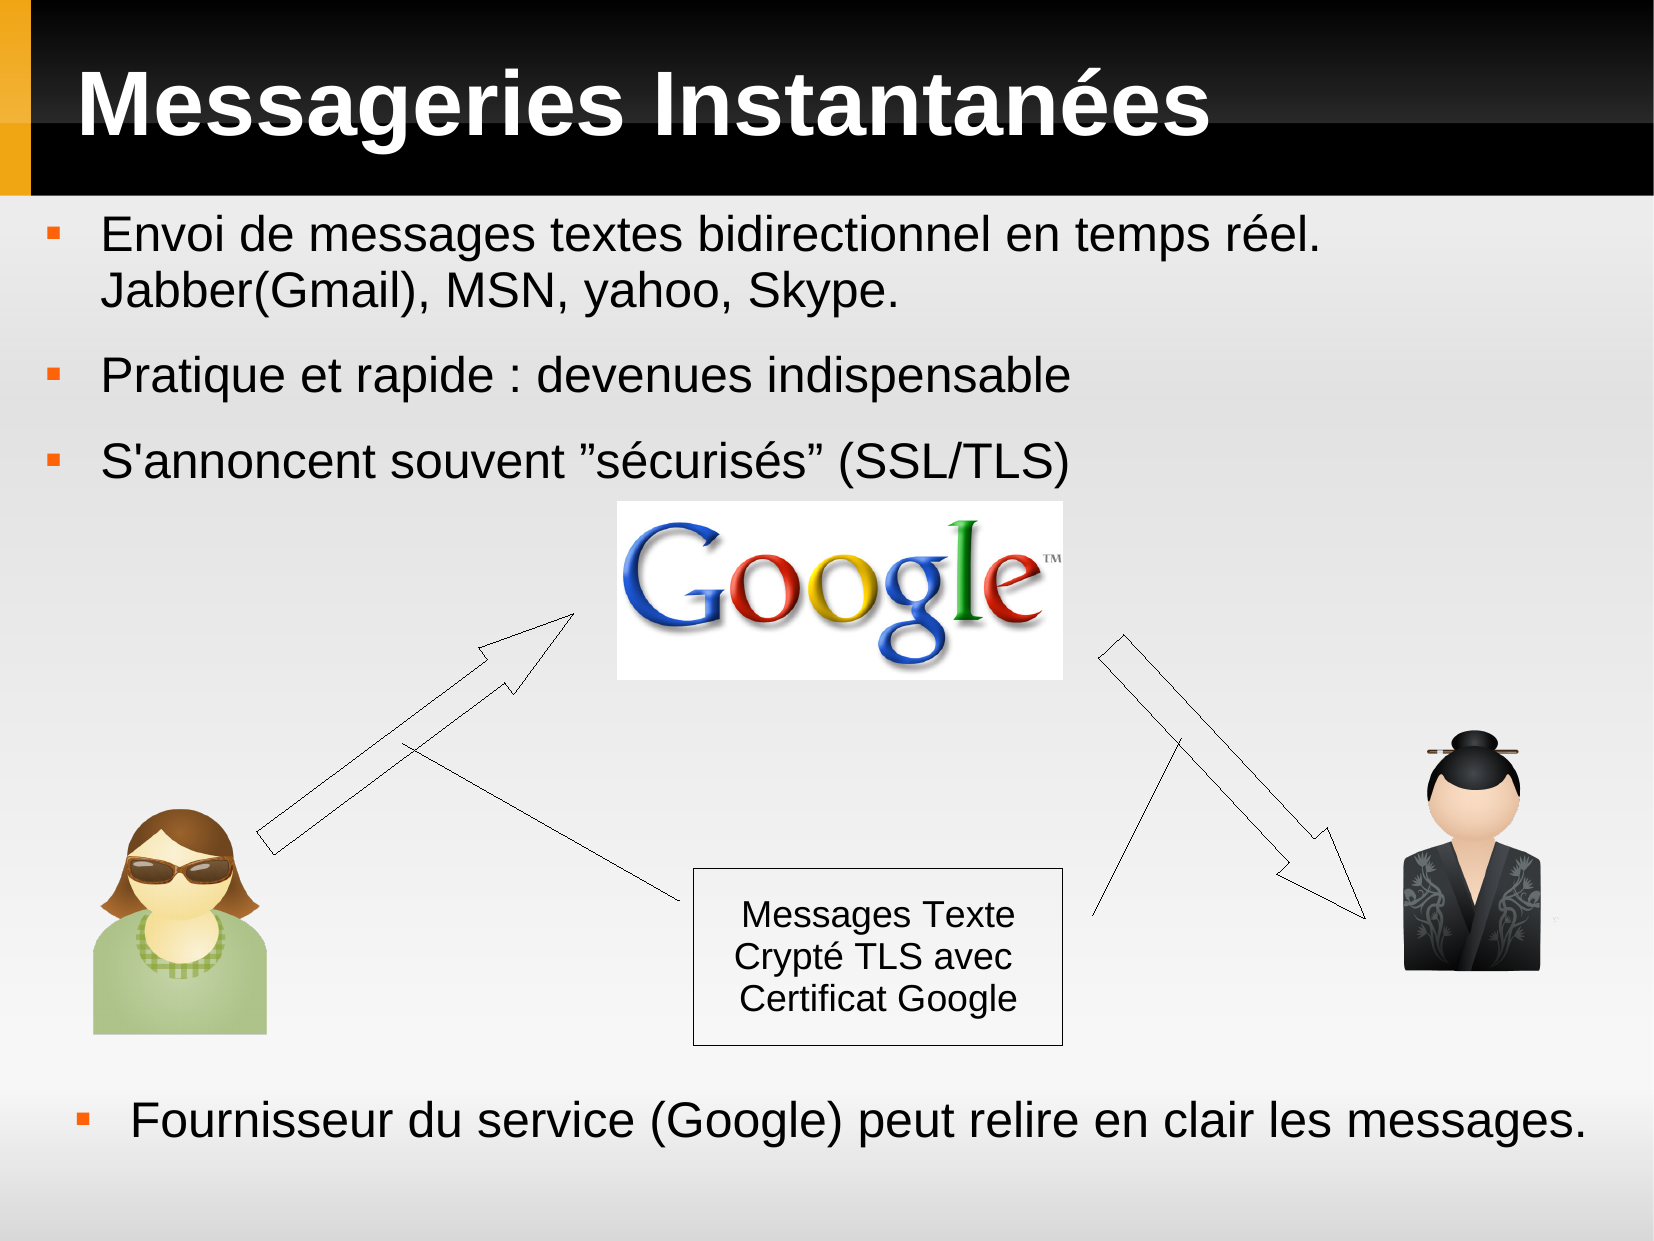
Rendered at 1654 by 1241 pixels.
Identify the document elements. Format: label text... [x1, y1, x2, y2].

list Fournisseur du service (Google) peut relire en clair les messages. [59, 1092, 1607, 1182]
picture [0, 0, 1654, 1241]
list Envoi de messages textes bidirectionnel en temps réel. Jabber(Gmail), MSN, yahoo, Skype. Pratique et rapide : devenues indispensable S'annoncent souvent ”sécurisés” (SSL/TLS) [29, 206, 1625, 502]
text_box Messages Texte Crypté TLS avec Certificat Google [694, 868, 1063, 1045]
title Messageries Instantanées [76, 0, 1565, 206]
